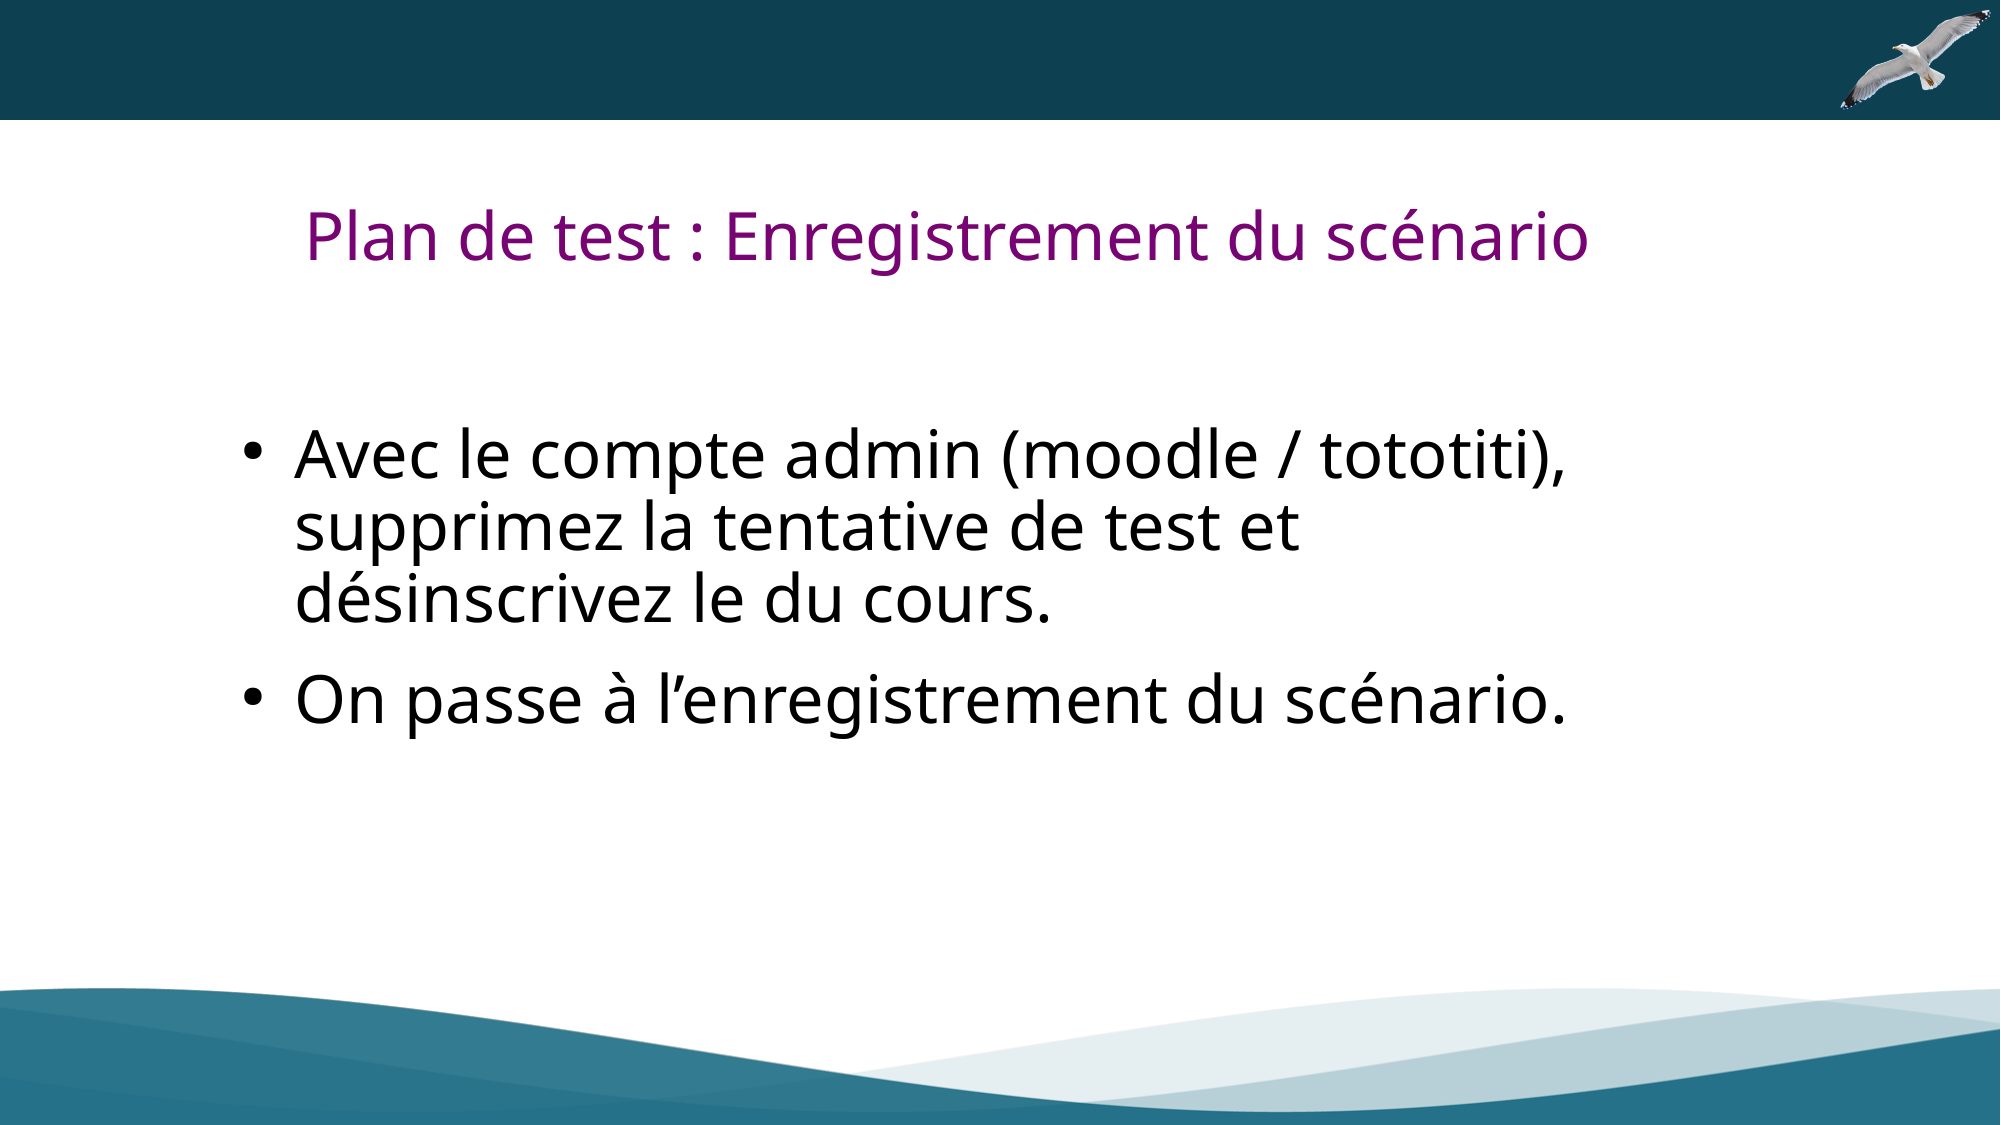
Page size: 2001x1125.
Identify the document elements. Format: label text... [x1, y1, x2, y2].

list Avec le compte admin (moodle / tototiti), supprimez la tentative de test et désinscrivez le du cours. On passe à l’enregistrement du scénario. [208, 413, 1707, 801]
list Plan de test : Enregistrement du scénario [218, 194, 1689, 326]
picture [0, 974, 2000, 1125]
picture [1820, 0, 2000, 120]
